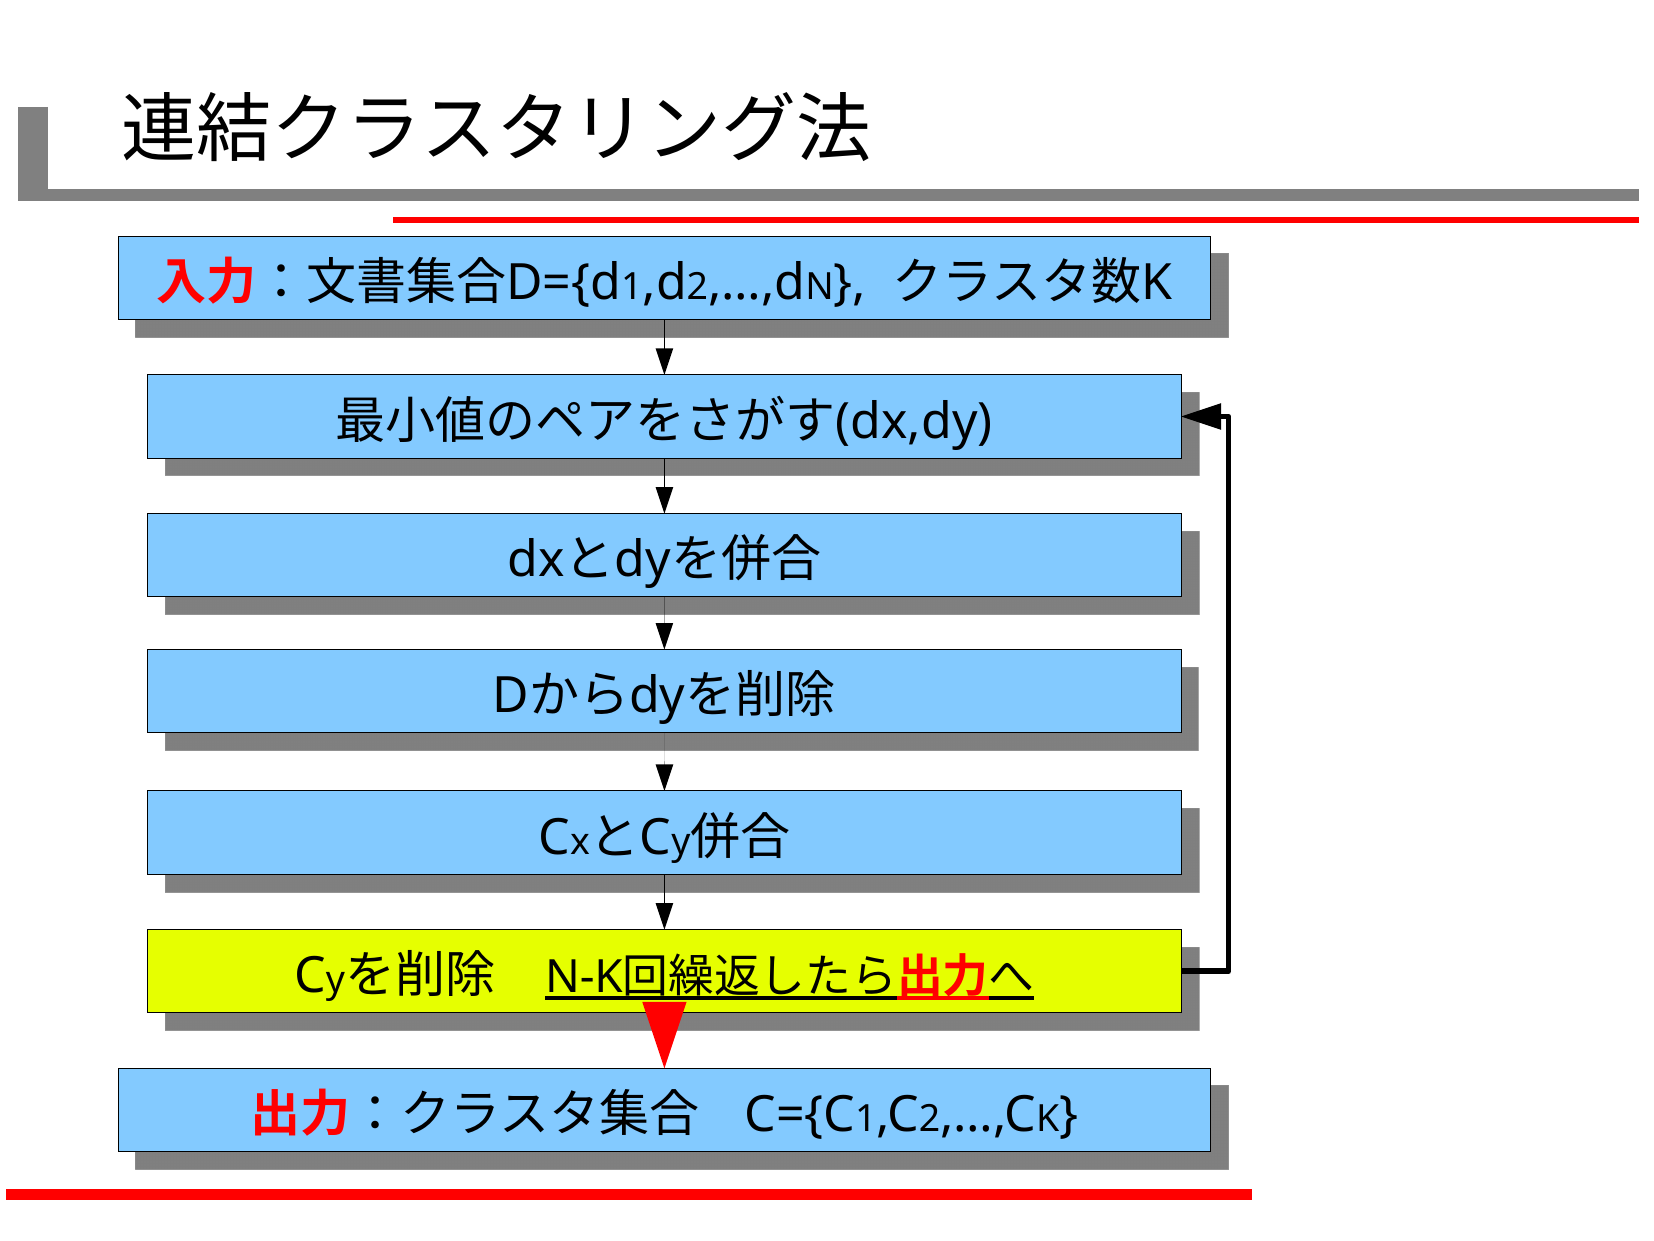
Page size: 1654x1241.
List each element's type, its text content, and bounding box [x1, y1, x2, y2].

text_box Cyを削除 N-K回繰返したら出力へ [147, 929, 1182, 1013]
text_box 最小値のペアをさがす(dx,dy) [147, 374, 1182, 459]
title 連結クラスタリング法 [121, 18, 1534, 226]
text_box dxとdyを併合 [147, 513, 1182, 597]
text_box Dからdyを削除 [147, 649, 1182, 733]
text_box 出力：クラスタ集合 C={C1,C2,…,CK} [118, 1068, 1211, 1152]
text_box CxとCy併合 [147, 790, 1182, 875]
text_box 入力：文書集合D={d1,d2,…,dN}, クラスタ数K [118, 236, 1211, 320]
